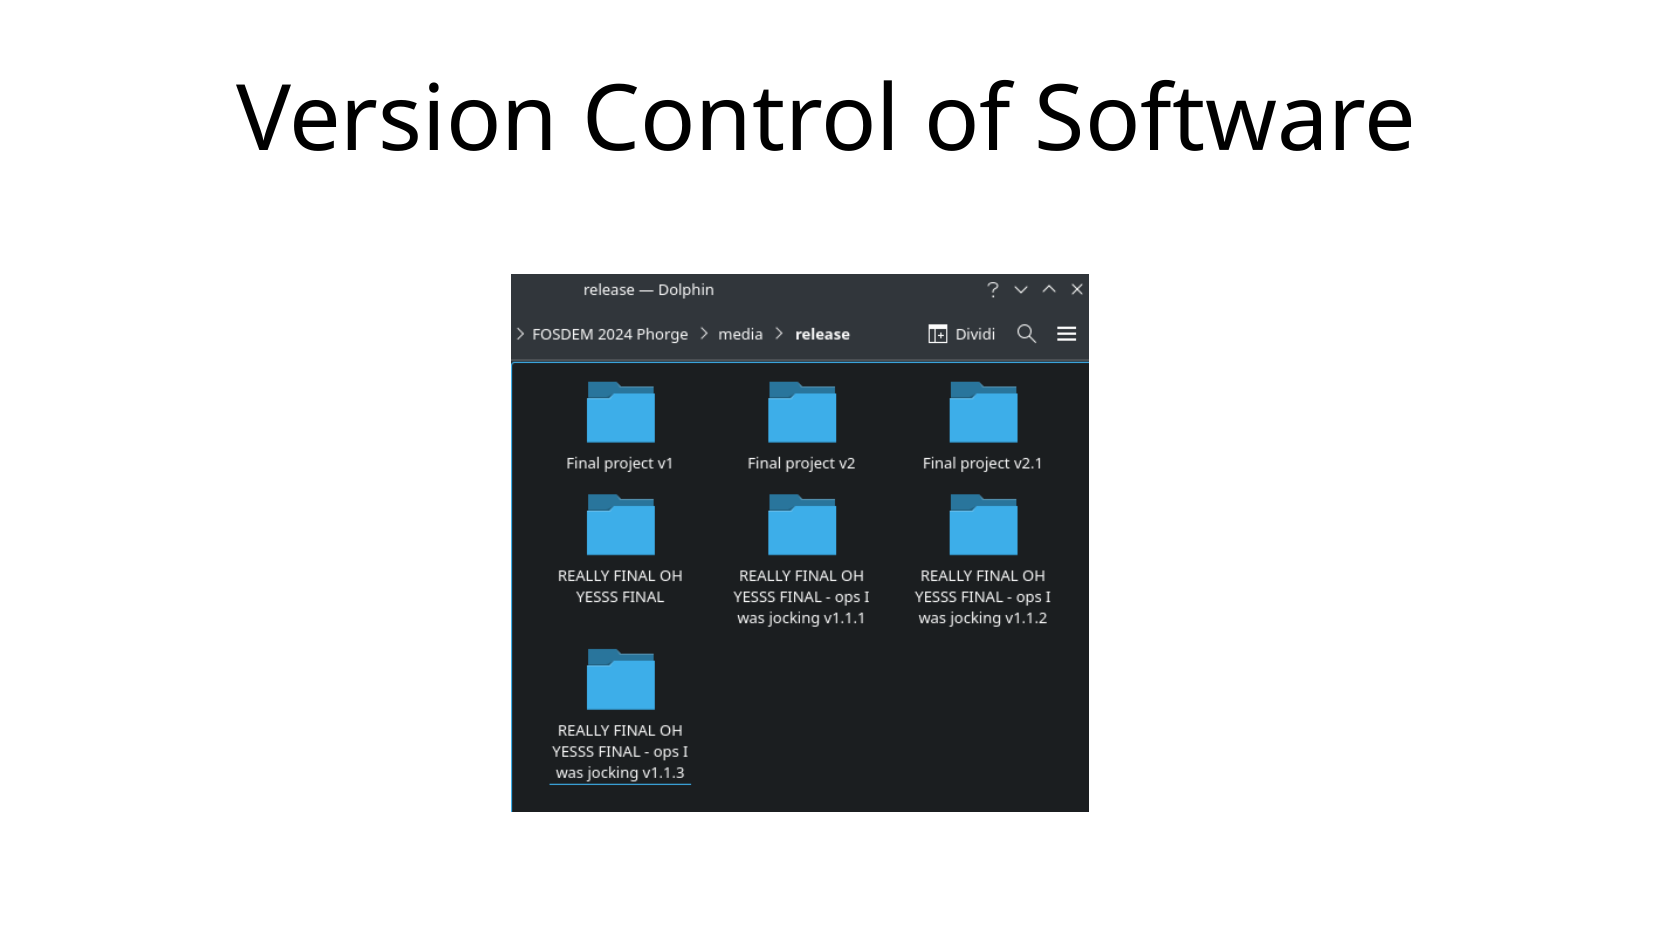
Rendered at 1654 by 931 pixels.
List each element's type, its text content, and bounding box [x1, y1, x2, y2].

picture [511, 274, 1089, 812]
title Version Control of Software [82, 37, 1571, 193]
